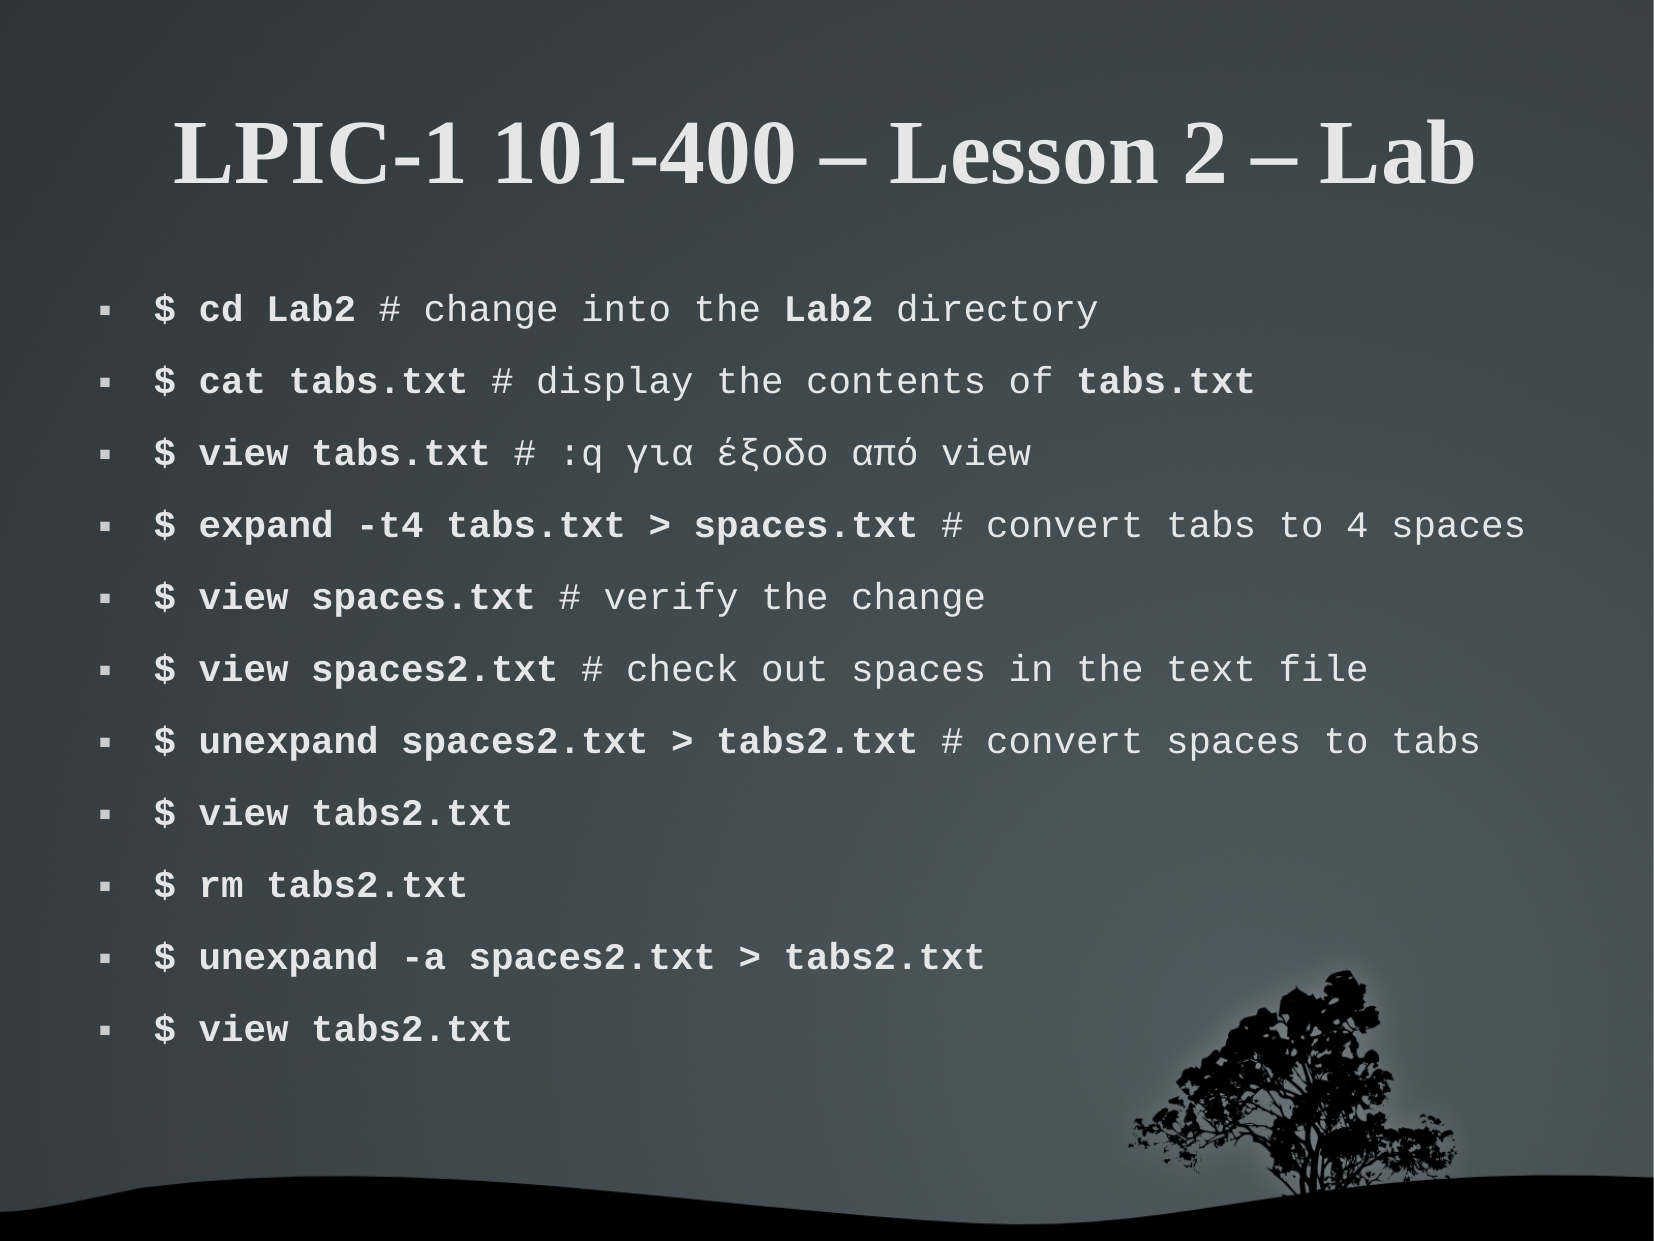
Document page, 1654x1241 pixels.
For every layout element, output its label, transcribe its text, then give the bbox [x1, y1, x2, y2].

picture [0, 0, 1654, 1241]
list $ cd Lab2 # change into the Lab2 directory $ cat tabs.txt # display the contents of tabs.txt $ view tabs.txt # :q για έξοδο από view $ expand -t4 tabs.txt > spaces.txt # convert tabs to 4 spaces $ view spaces.txt # verify the change $ view spaces2.txt # check out spaces in the text file $ unexpand spaces2.txt > tabs2.txt # convert spaces to tabs $ view tabs2.txt $ rm tabs2.txt $ unexpand -a spaces2.txt > tabs2.txt $ view tabs2.txt [82, 290, 1571, 1109]
title LPIC-1 101-400 – Lesson 2 – Lab [82, 49, 1571, 257]
